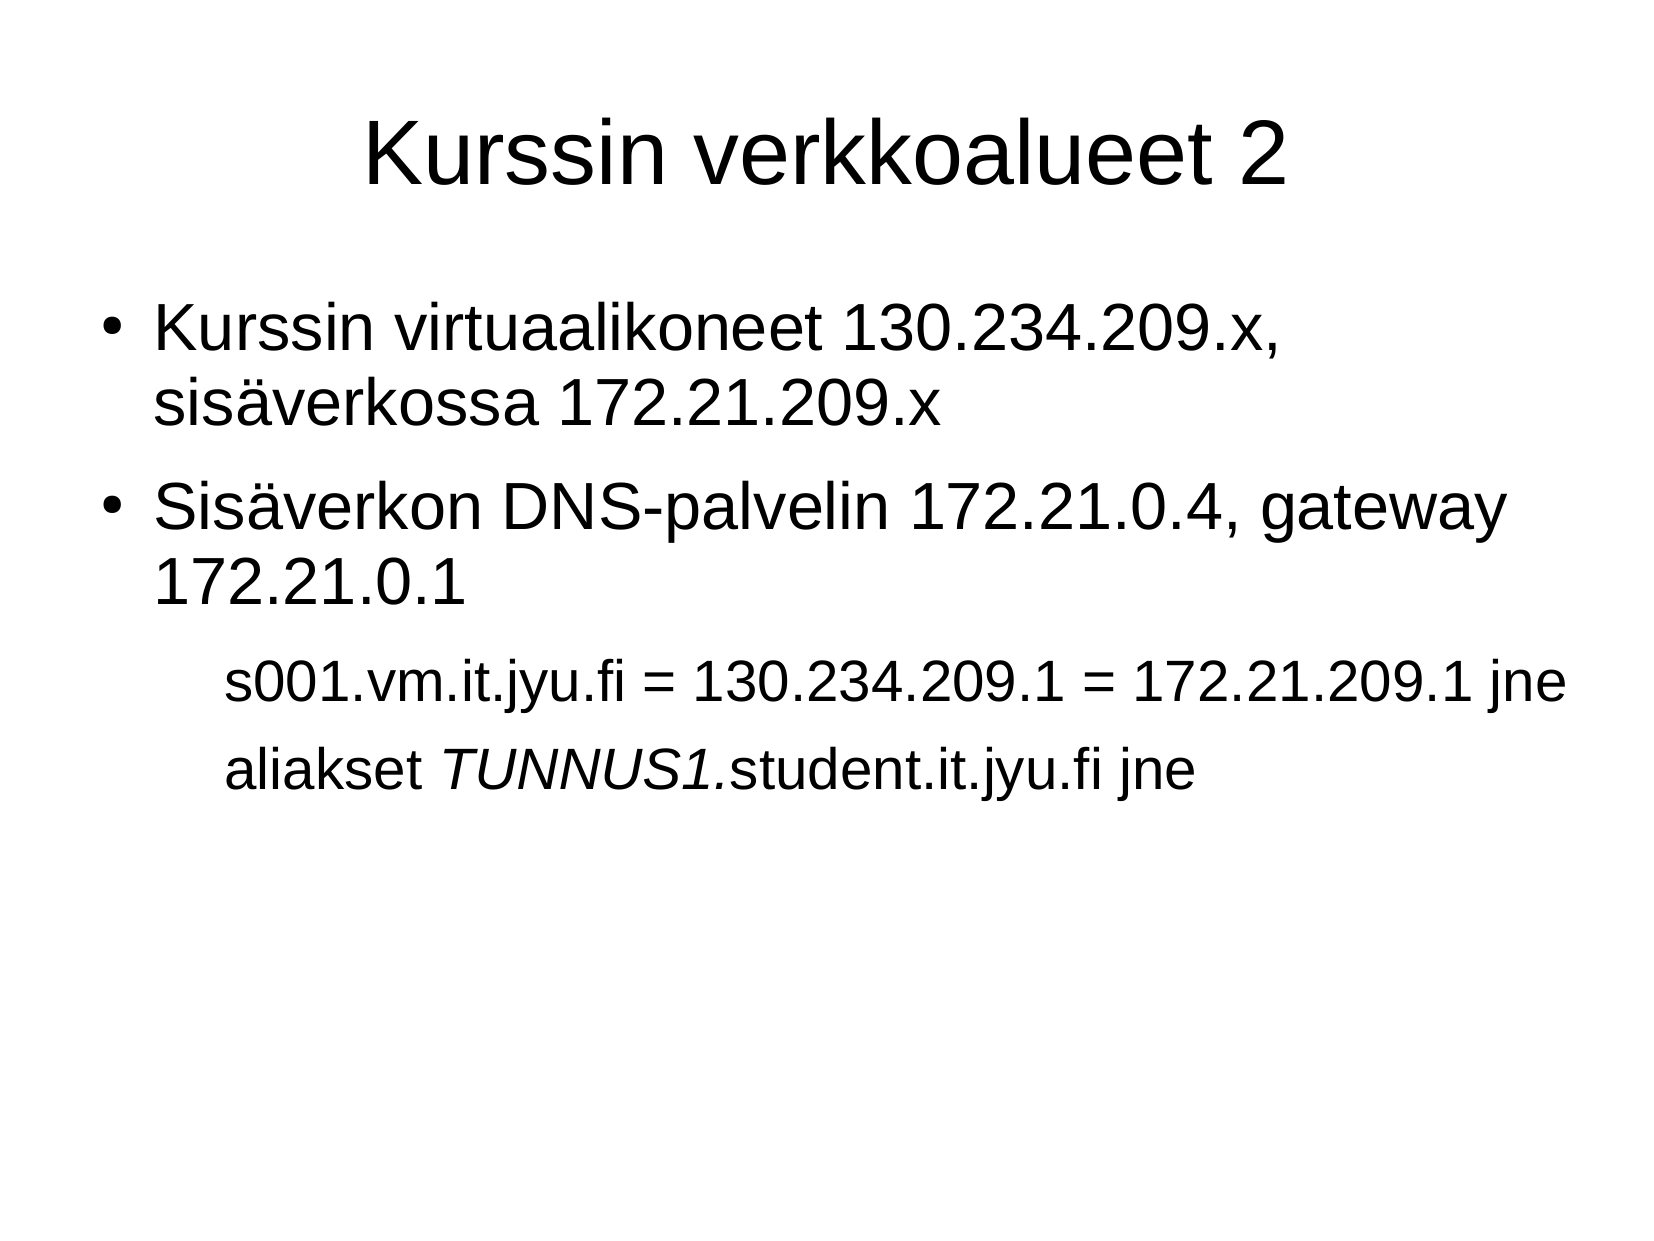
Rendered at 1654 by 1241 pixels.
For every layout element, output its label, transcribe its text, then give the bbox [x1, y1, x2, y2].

list Kurssin virtuaalikoneet 130.234.209.x, sisäverkossa 172.21.209.x Sisäverkon DNS-palvelin 172.21.0.4, gateway 172.21.0.1 s001.vm.it.jyu.fi = 130.234.209.1 = 172.21.209.1 jne aliakset TUNNUS1.student.it.jyu.fi jne [82, 290, 1571, 1010]
title Kurssin verkkoalueet 2 [82, 49, 1571, 257]
